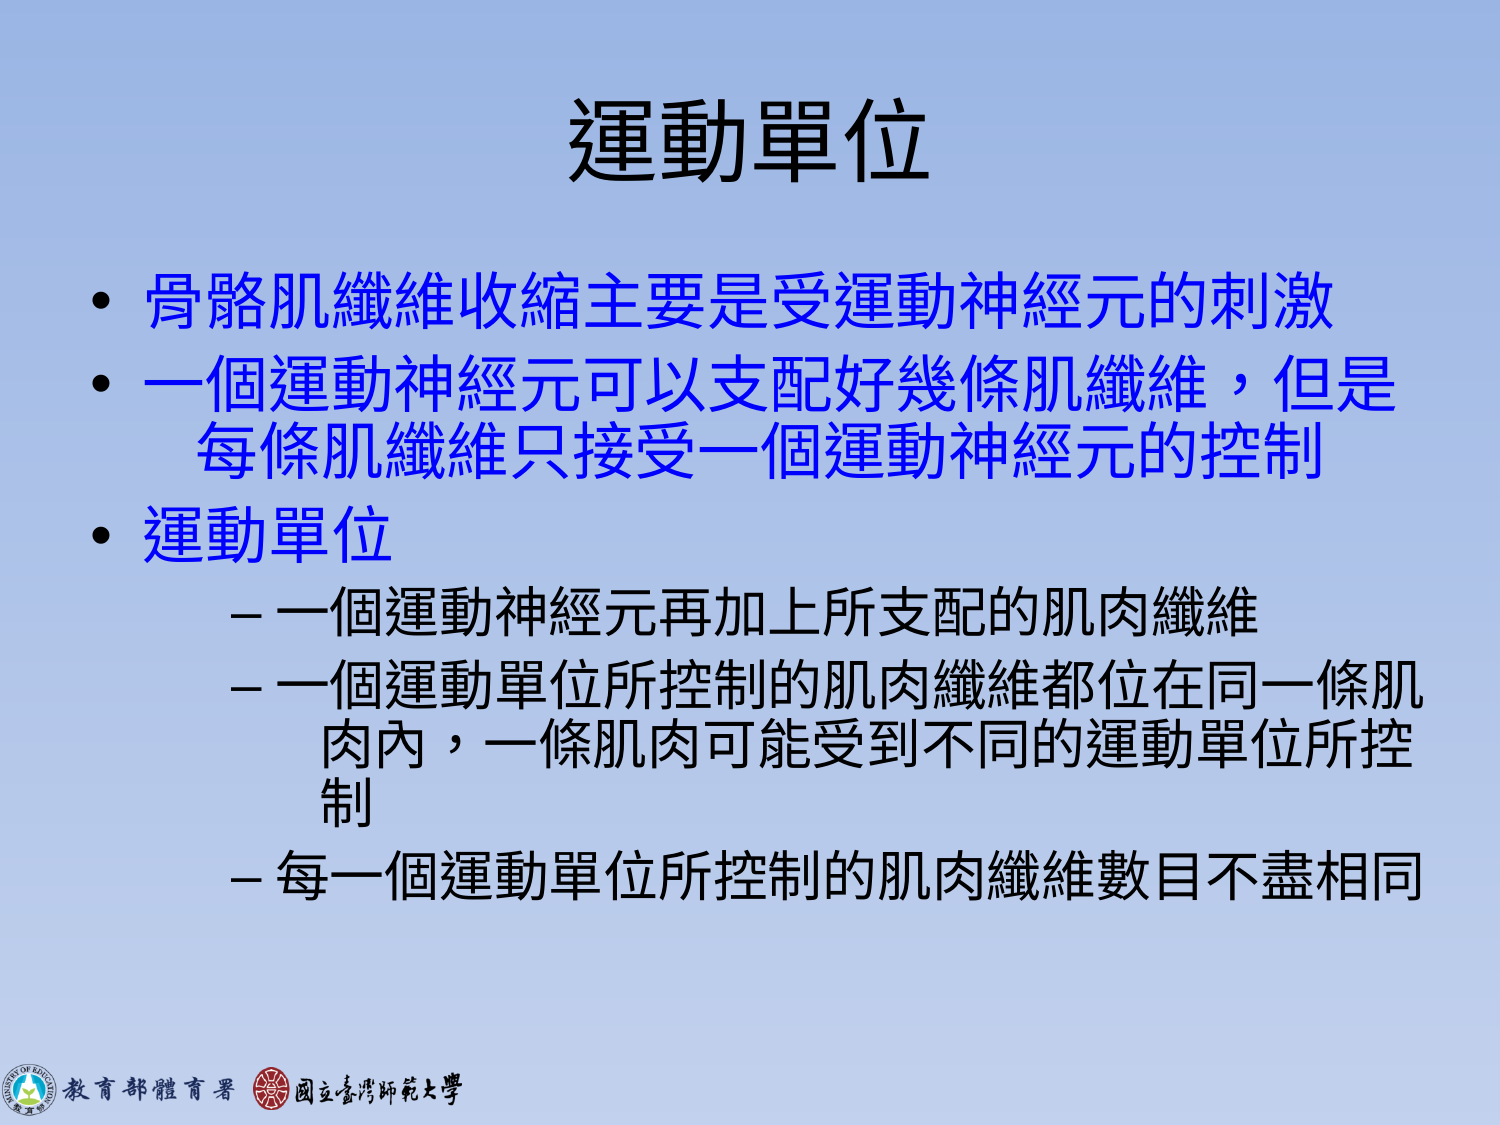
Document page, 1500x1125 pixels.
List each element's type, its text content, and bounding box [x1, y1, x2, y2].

list 骨骼肌纖維收縮主要是受運動神經元的刺激 一個運動神經元可以支配好幾條肌纖維，但是每條肌纖維只接受一個運動神經元的控制 運動單位 一個運動神經元再加上所支配的肌肉纖維 一個運動單位所控制的肌肉纖維都位在同一條肌肉內，一條肌肉可能受到不同的運動單位所控制 每一個運動單位所控制的肌肉纖維數目不盡相同 [75, 262, 1453, 1005]
title 運動單位 [75, 45, 1426, 233]
